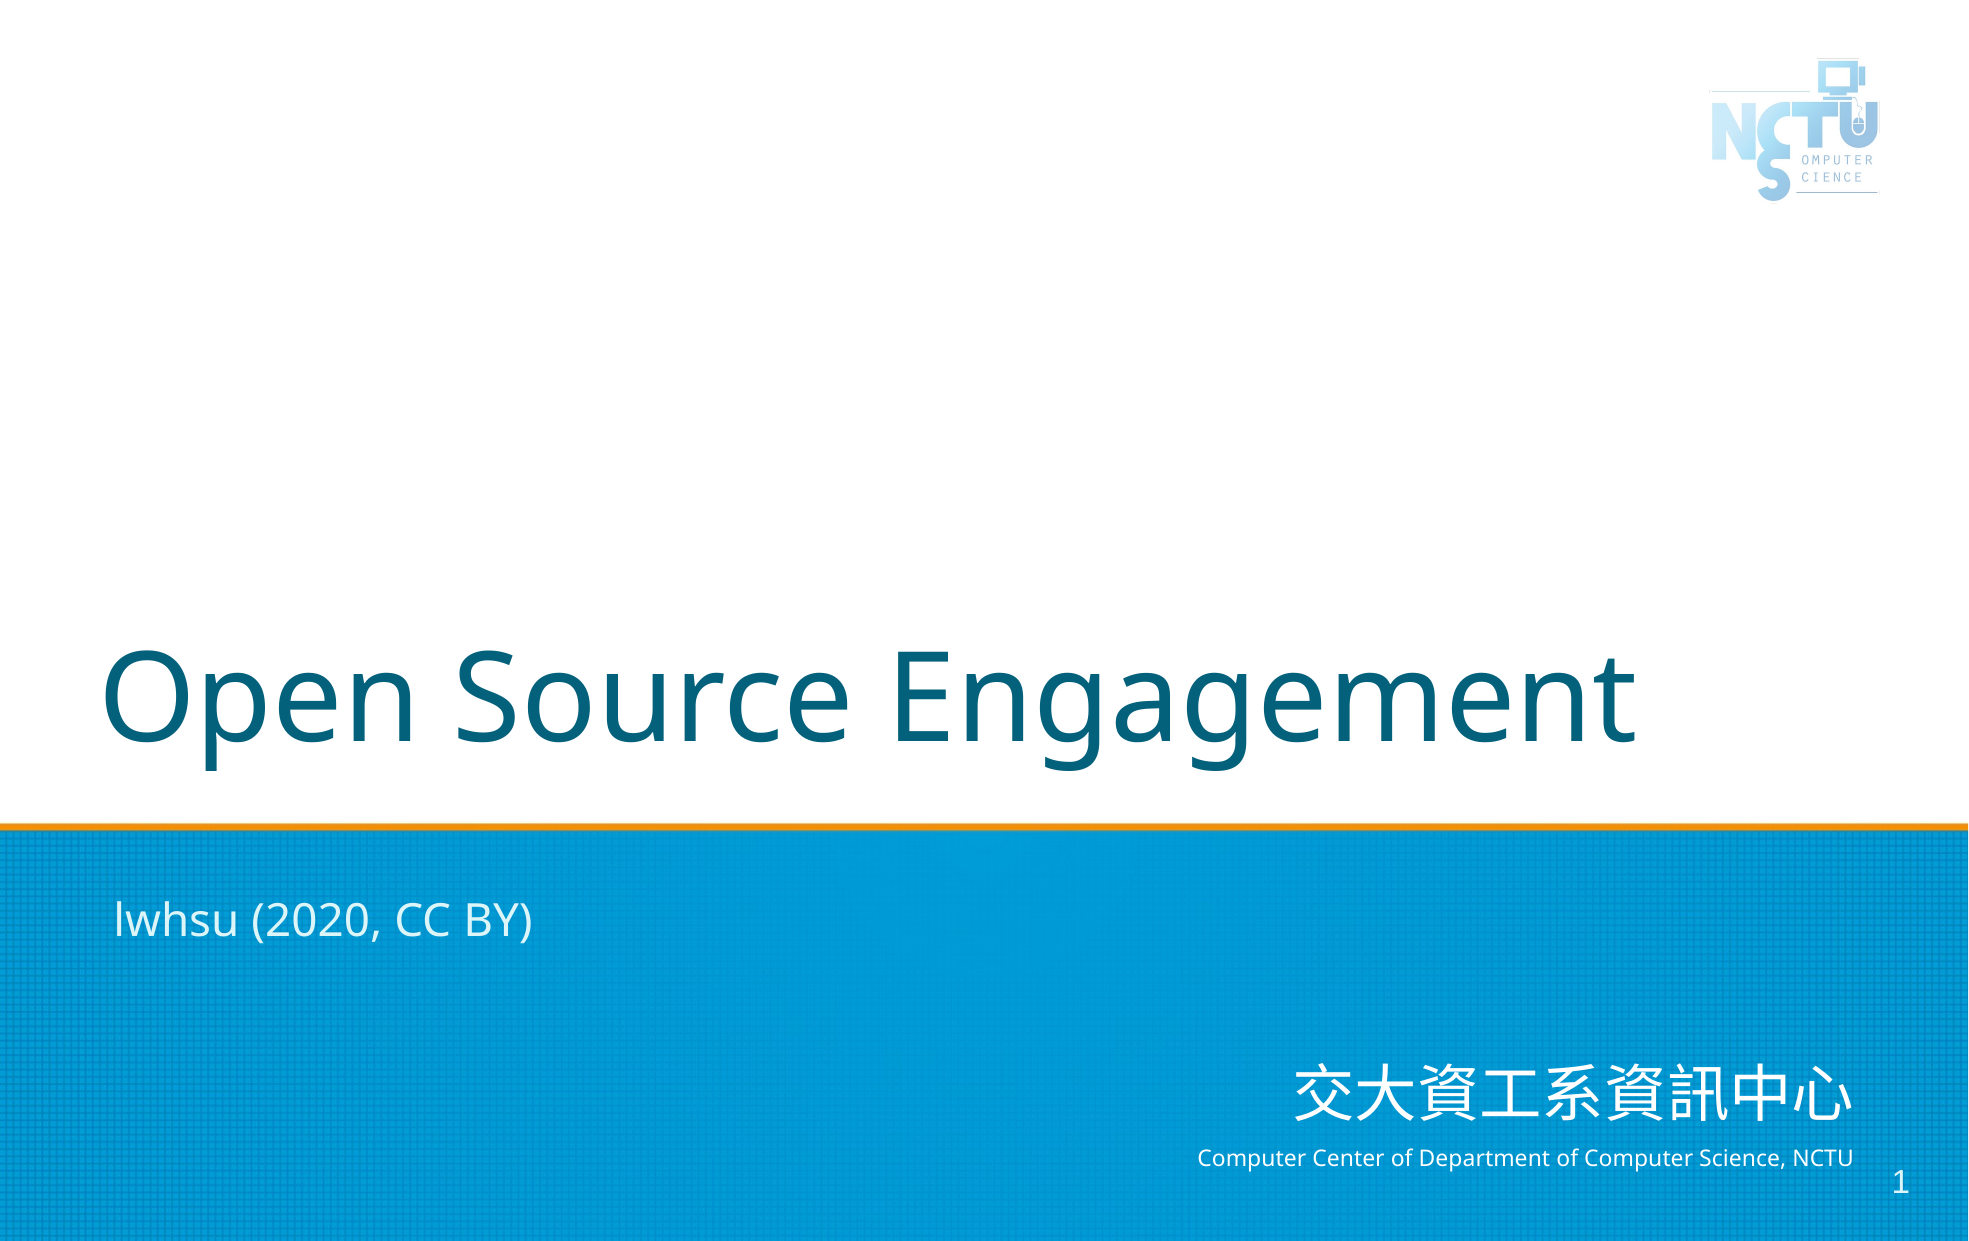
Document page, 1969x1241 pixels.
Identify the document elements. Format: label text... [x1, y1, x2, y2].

subtitle lwhsu (2020, CC BY) [98, 875, 1783, 1103]
picture [0, 0, 1969, 832]
slide_number <number> [1841, 1145, 1960, 1241]
title Open Source Engagement [98, 559, 1870, 767]
